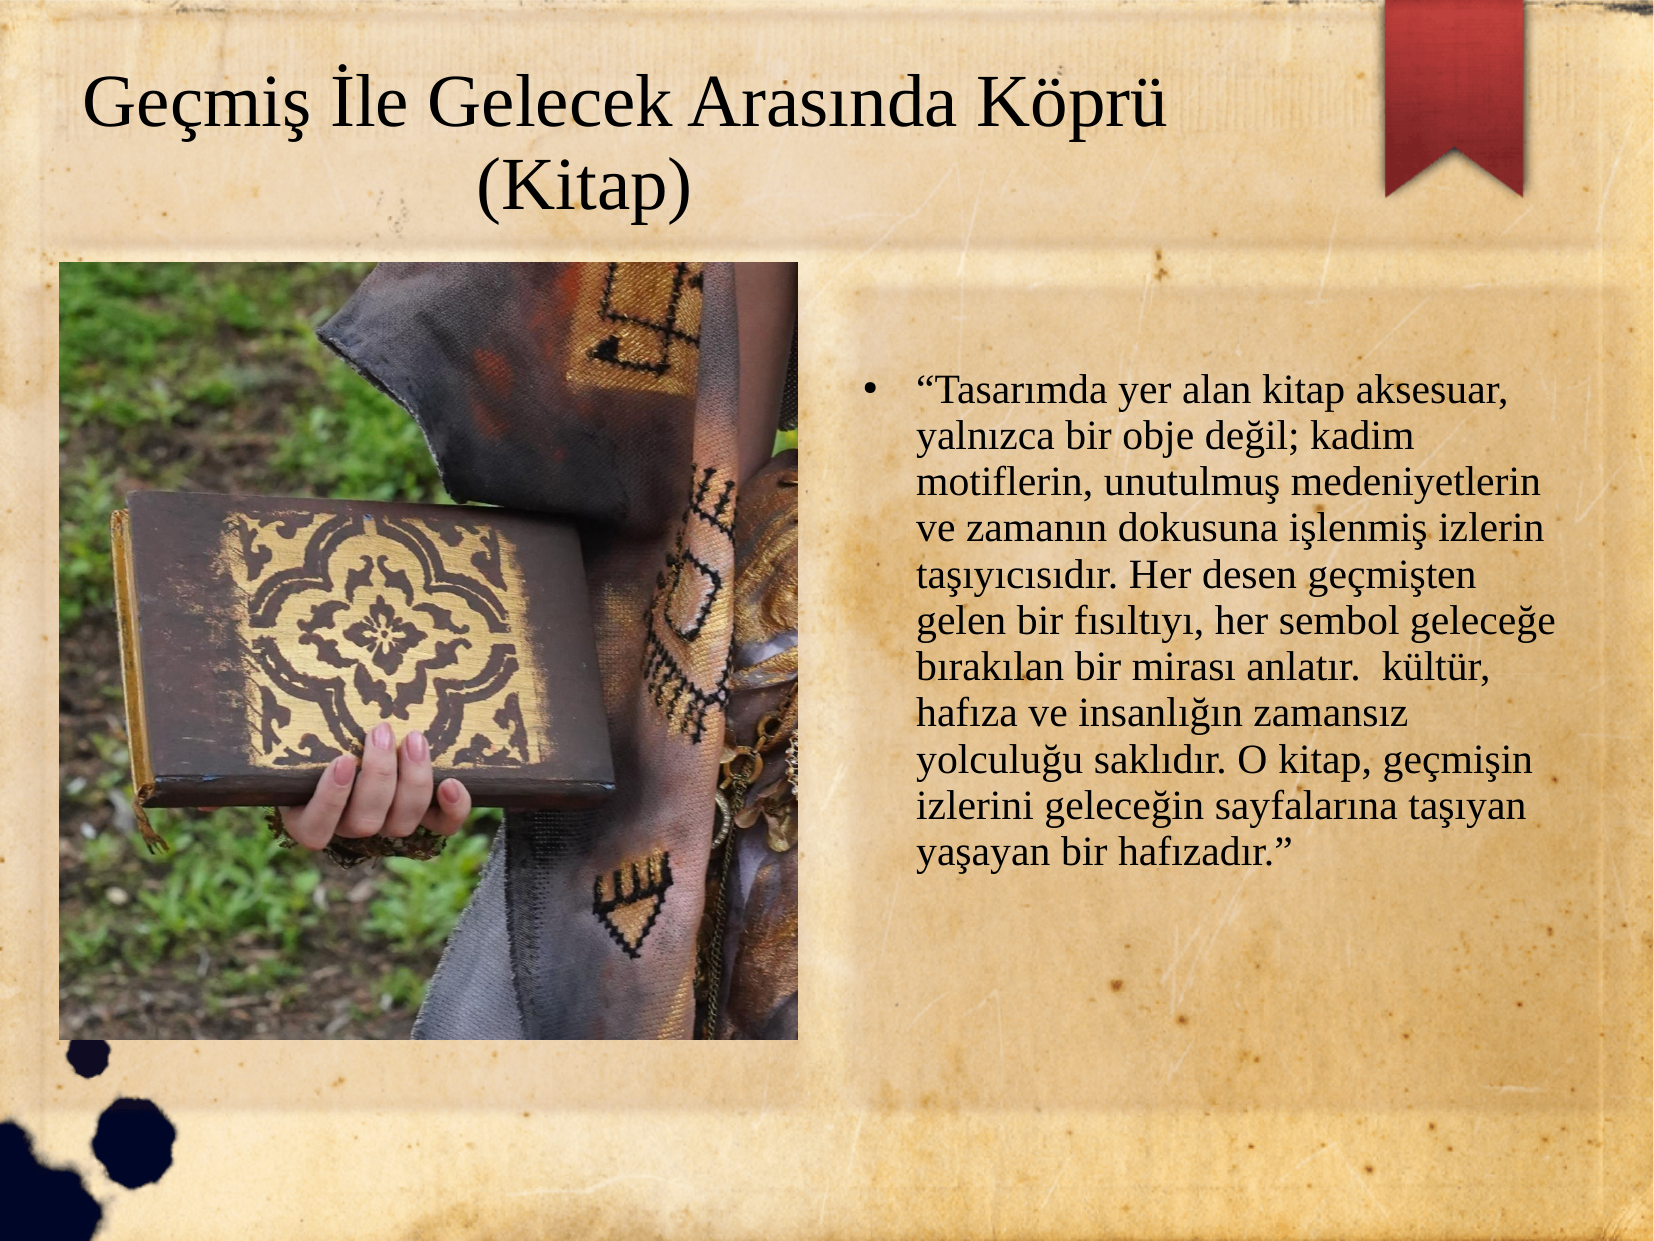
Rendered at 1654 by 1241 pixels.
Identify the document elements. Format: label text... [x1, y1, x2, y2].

picture [0, 0, 1654, 1241]
title Geçmiş İle Gelecek Arasında Köprü (Kitap) [82, 41, 1347, 245]
list “Tasarımda yer alan kitap aksesuar, yalnızca bir obje değil; kadim motiflerin, unutulmuş medeniyetlerin ve zamanın dokusuna işlenmiş izlerin taşıyıcısıdır. Her desen geçmişten gelen bir fısıltıyı, her sembol geleceğe bırakılan bir mirası anlatır. kültür, hafıza ve insanlığın zamansız yolculuğu saklıdır. O kitap, geçmişin izlerini geleceğin sayfalarına taşıyan yaşayan bir hafızadır.” [845, 290, 1565, 1010]
